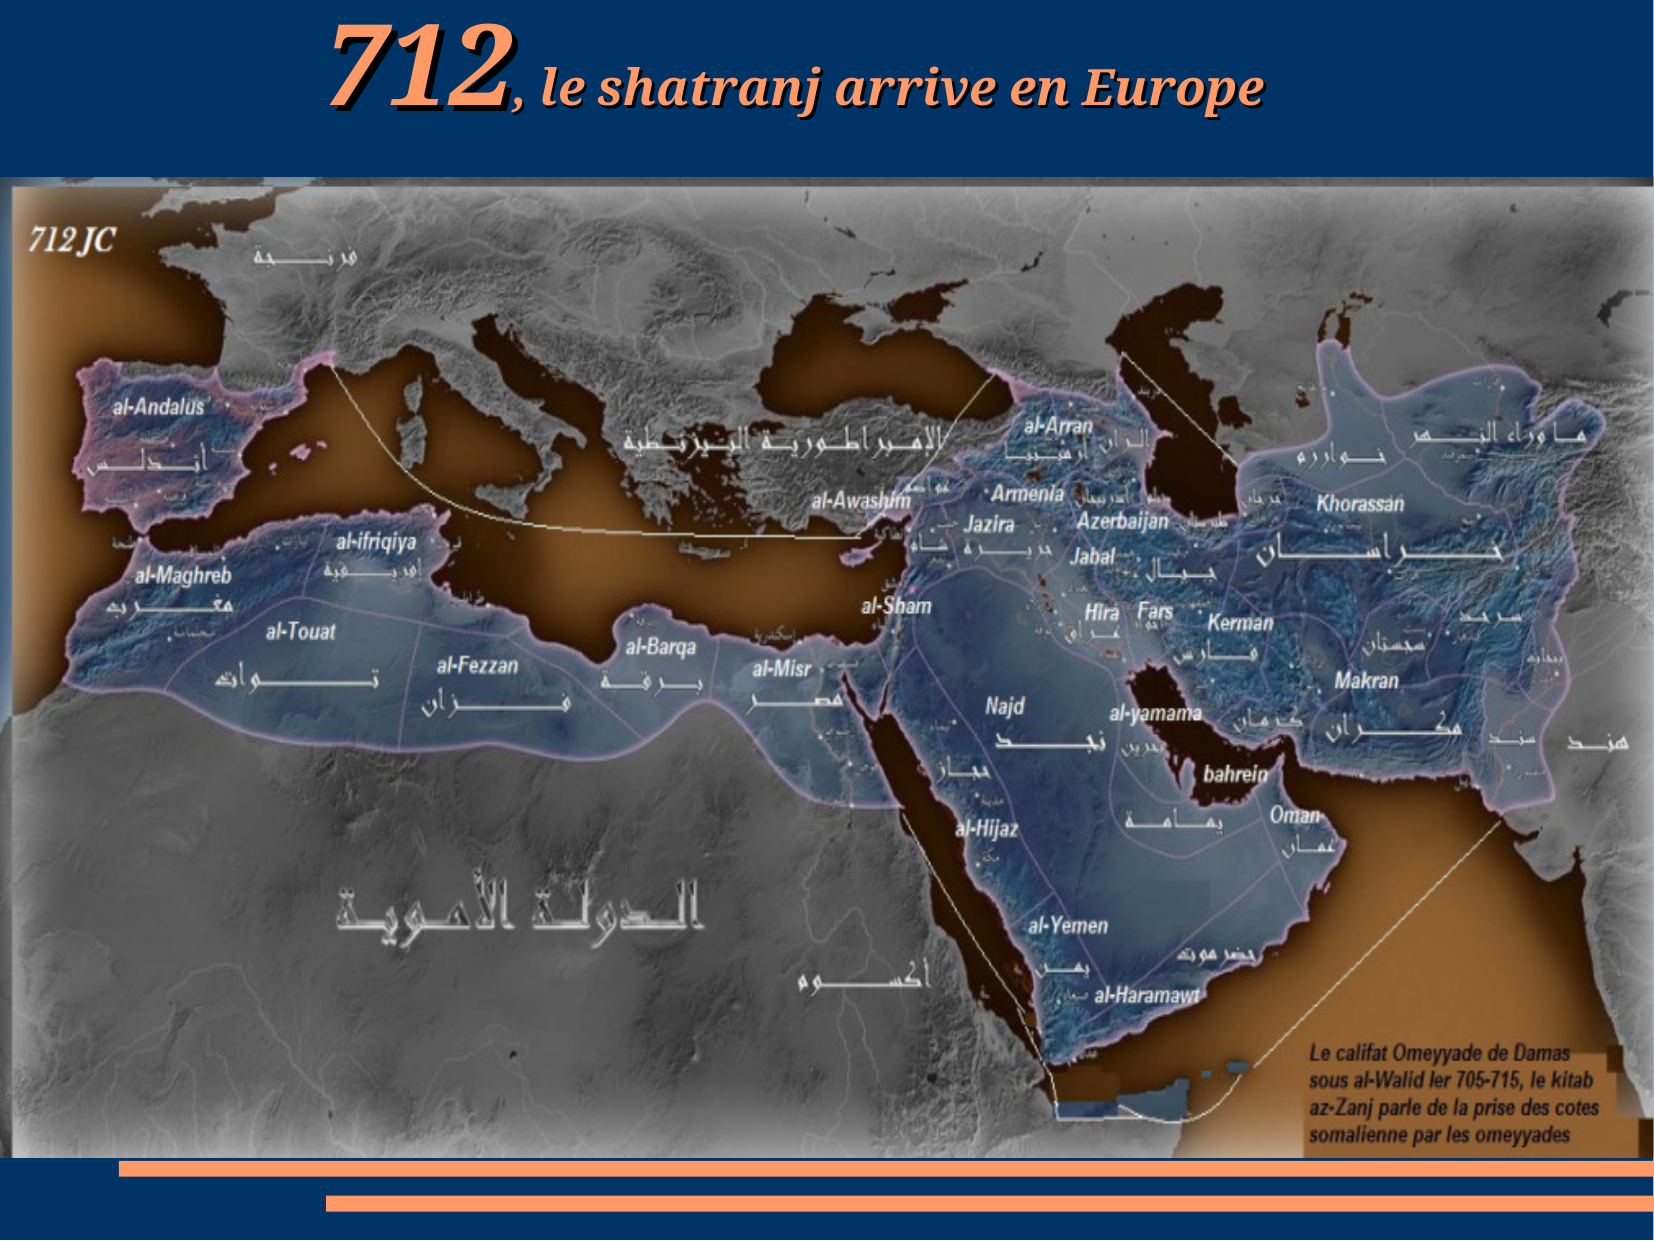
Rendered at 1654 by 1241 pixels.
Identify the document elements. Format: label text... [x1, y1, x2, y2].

title 712, le shatranj arrive en Europe [94, 0, 1507, 166]
picture [0, 177, 1654, 1158]
